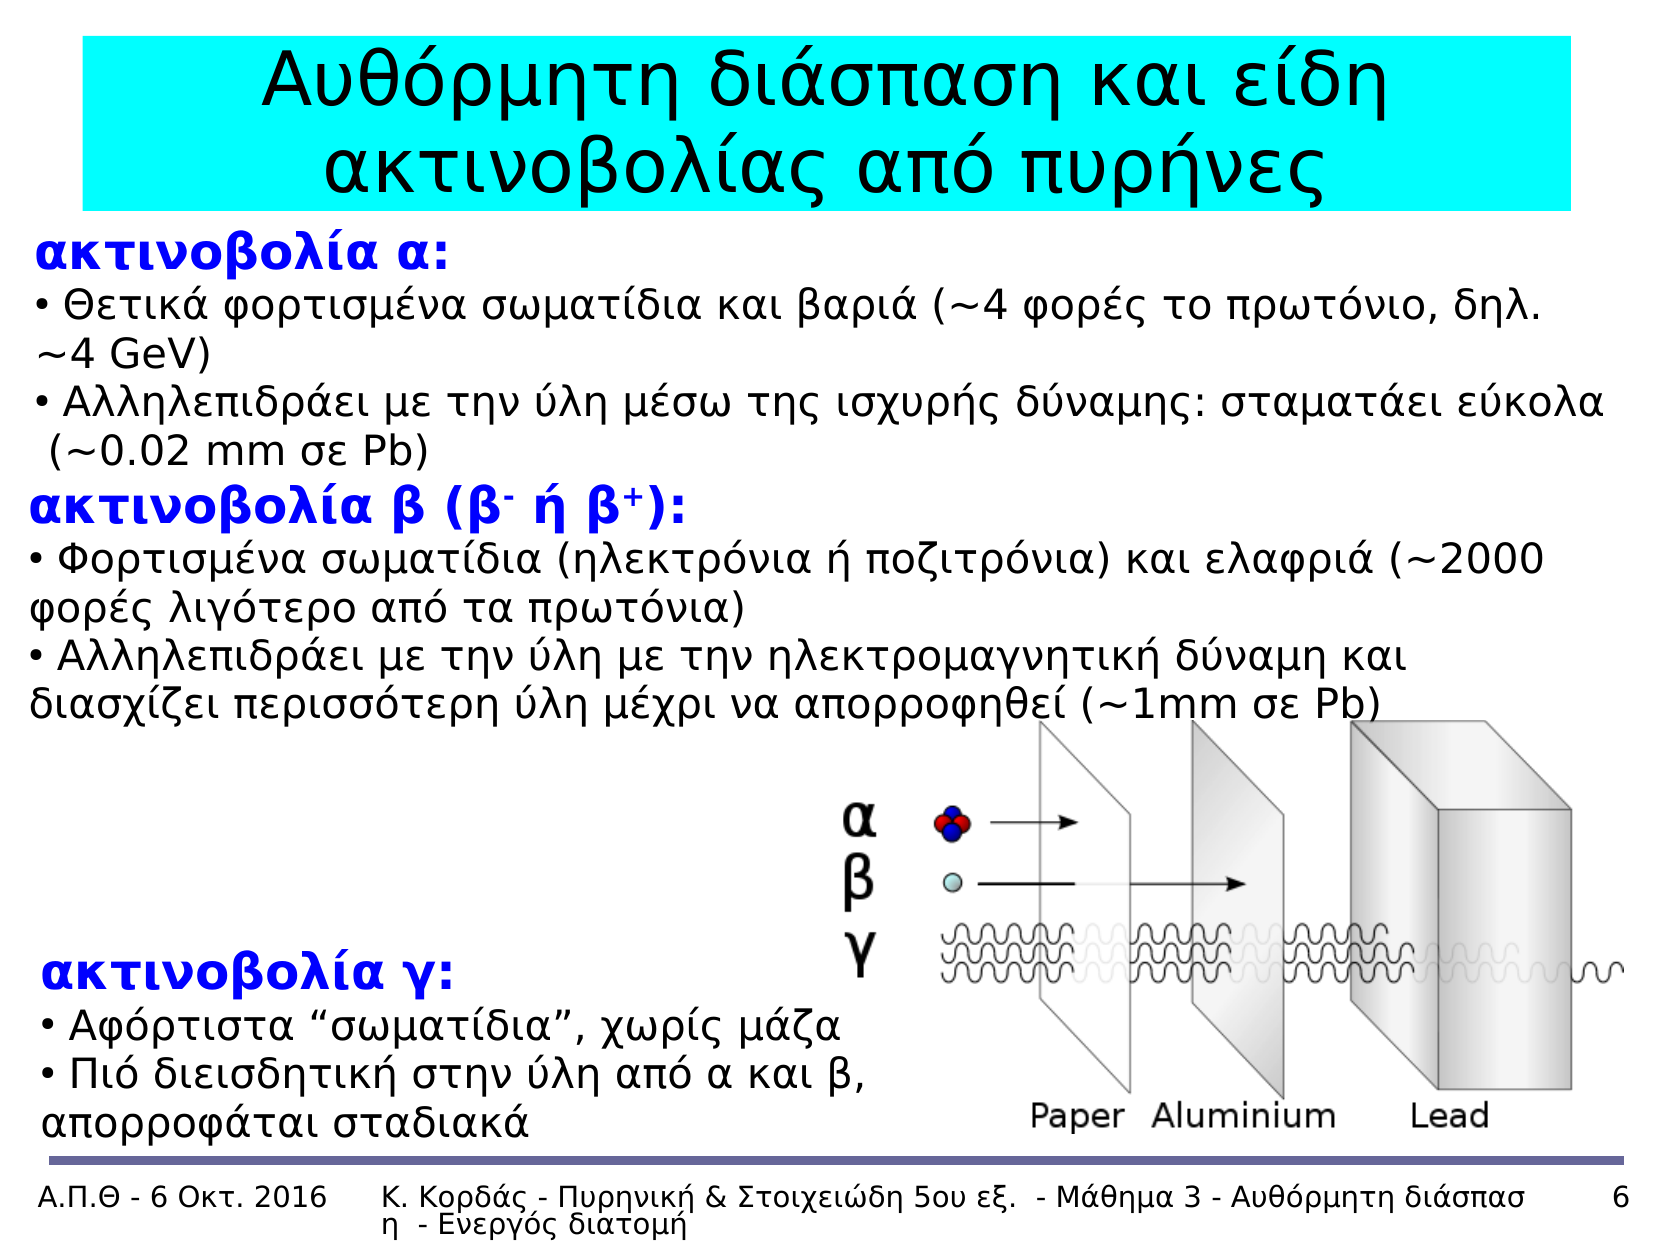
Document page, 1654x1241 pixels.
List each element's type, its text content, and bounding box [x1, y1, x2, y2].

text_box ακτινοβολία α: Θετικά φορτισμένα σωματίδια και βαριά (~4 φορές το πρωτόνιο, δηλ. ~4 GeV) Αλληλεπιδράει με την ύλη μέσω της ισχυρής δύναμης: σταματάει εύκολα (~0.02 mm σε Pb) [19, 215, 1633, 534]
text_box ακτινοβολία γ: Αφόρτιστα “σωματίδια”, χωρίς μάζα Πιό διεισδητική στην ύλη από α και β, απορροφάται σταδιακά [25, 935, 1001, 1157]
text_box ακτινοβολία β (β- ή β+): Φορτισμένα σωματίδια (ηλεκτρόνια ή ποζιτρόνια) και ελαφριά (~2000 φορές λιγότερo από τα πρωτόνια) Αλληλεπιδράει με την ύλη με την ηλεκτρομαγνητική δύναμη και διασχίζει περισσότερη ύλη μέχρι να απορροφηθεί (~1mm σε Pb) [13, 469, 1627, 741]
picture [842, 720, 1624, 1135]
title Αυθόρμητη διάσπαση και είδη ακτινοβολίας από πυρήνες [82, 35, 1571, 211]
